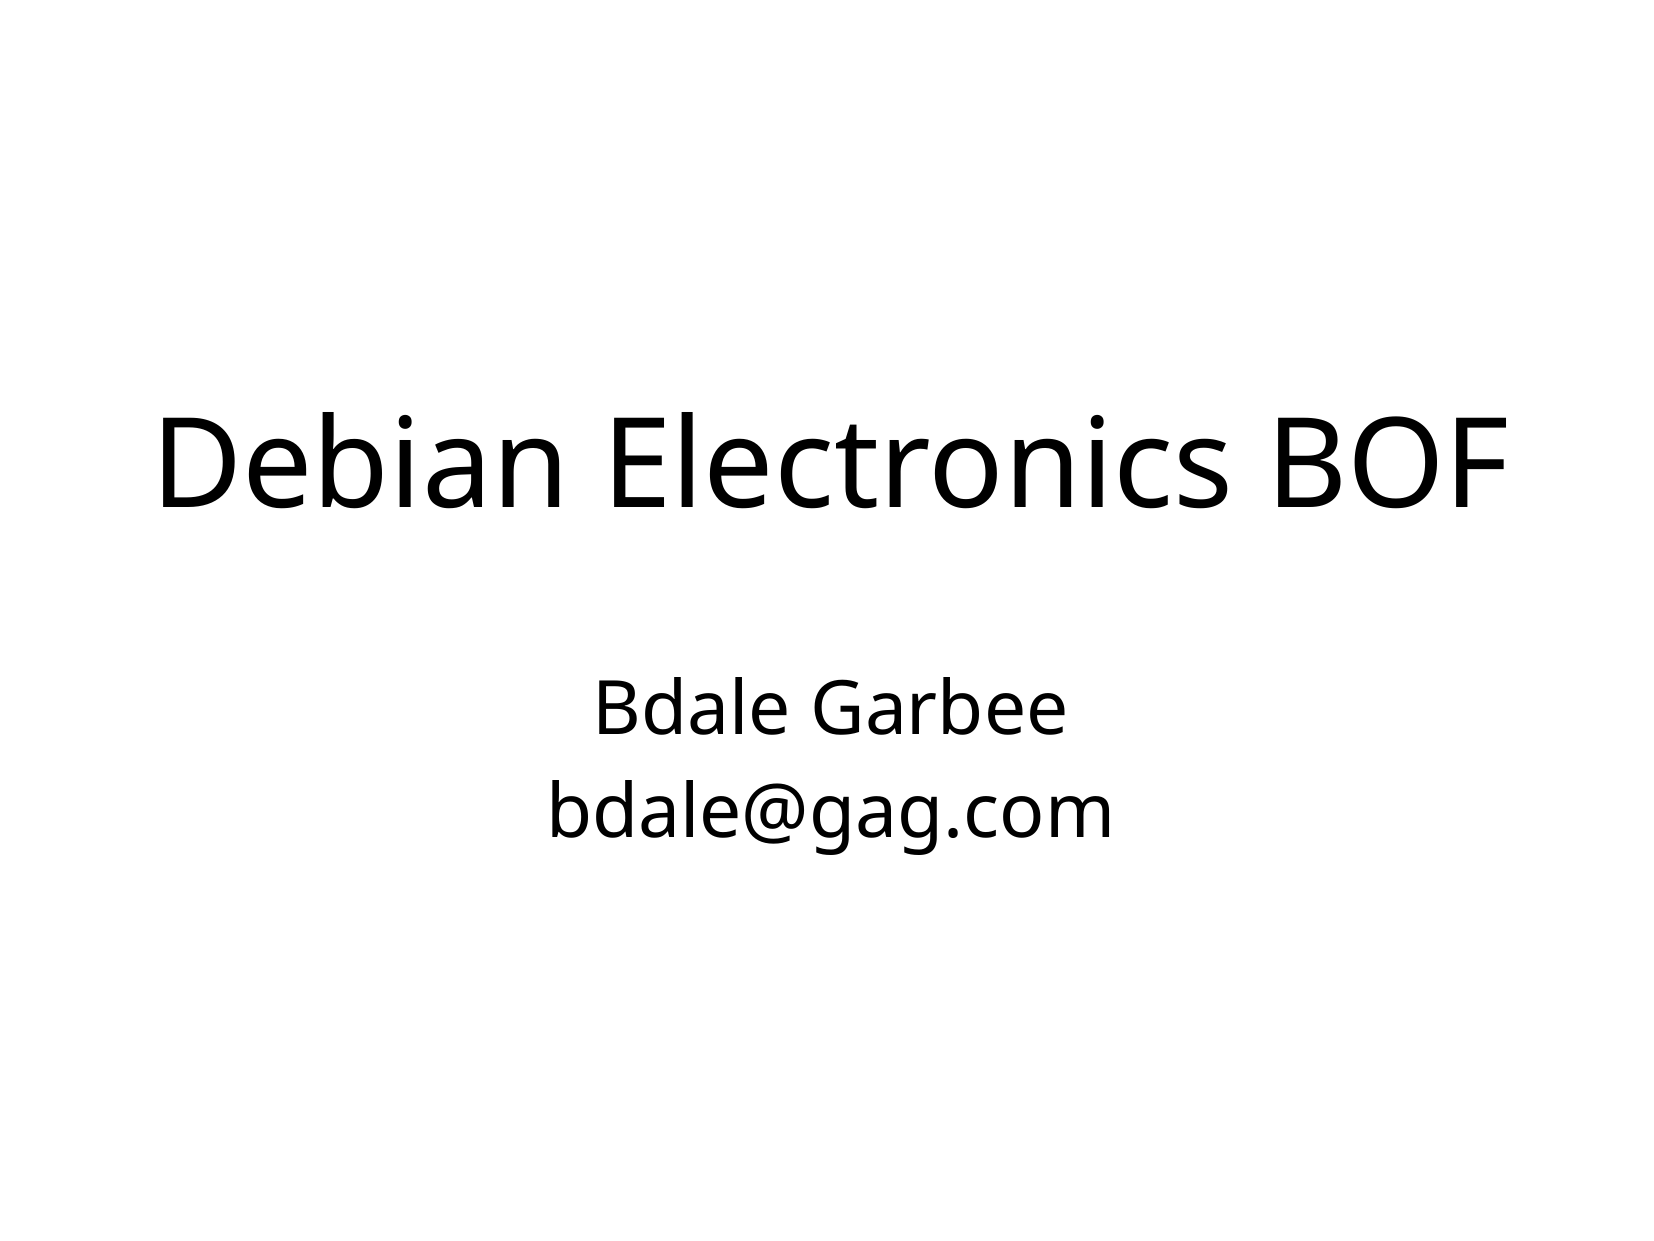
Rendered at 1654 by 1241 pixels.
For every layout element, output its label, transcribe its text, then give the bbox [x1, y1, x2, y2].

title Debian Electronics BOF Bdale Garbee bdale@gag.com [86, 272, 1576, 961]
